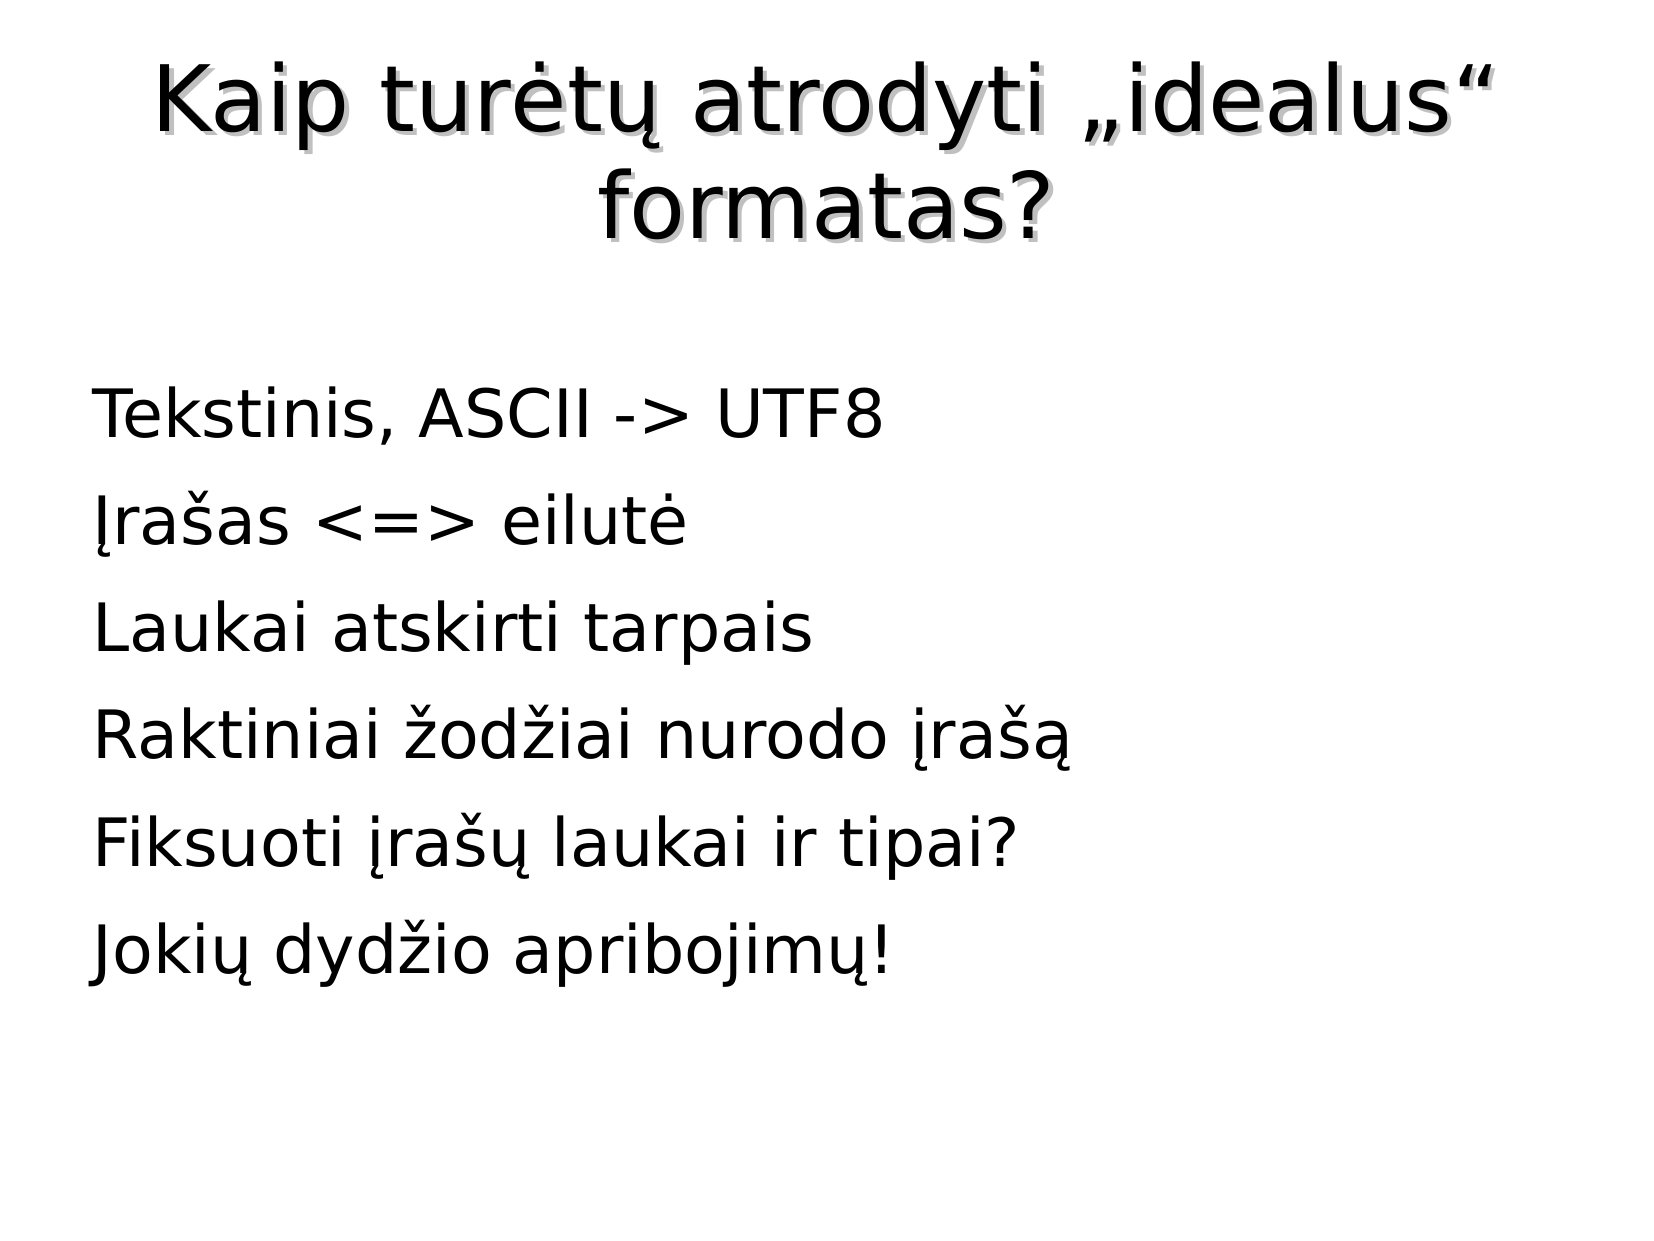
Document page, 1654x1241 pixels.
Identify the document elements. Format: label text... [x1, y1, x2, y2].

title Kaip turėtų atrodyti „idealus“ formatas? [82, 45, 1571, 261]
list Tekstinis, ASCII -> UTF8 Įrašas <=> eilutė Laukai atskirti tarpais Raktiniai žodžiai nurodo įrašą Fiksuoti įrašų laukai ir tipai? Jokių dydžio apribojimų! [75, 375, 1564, 1023]
